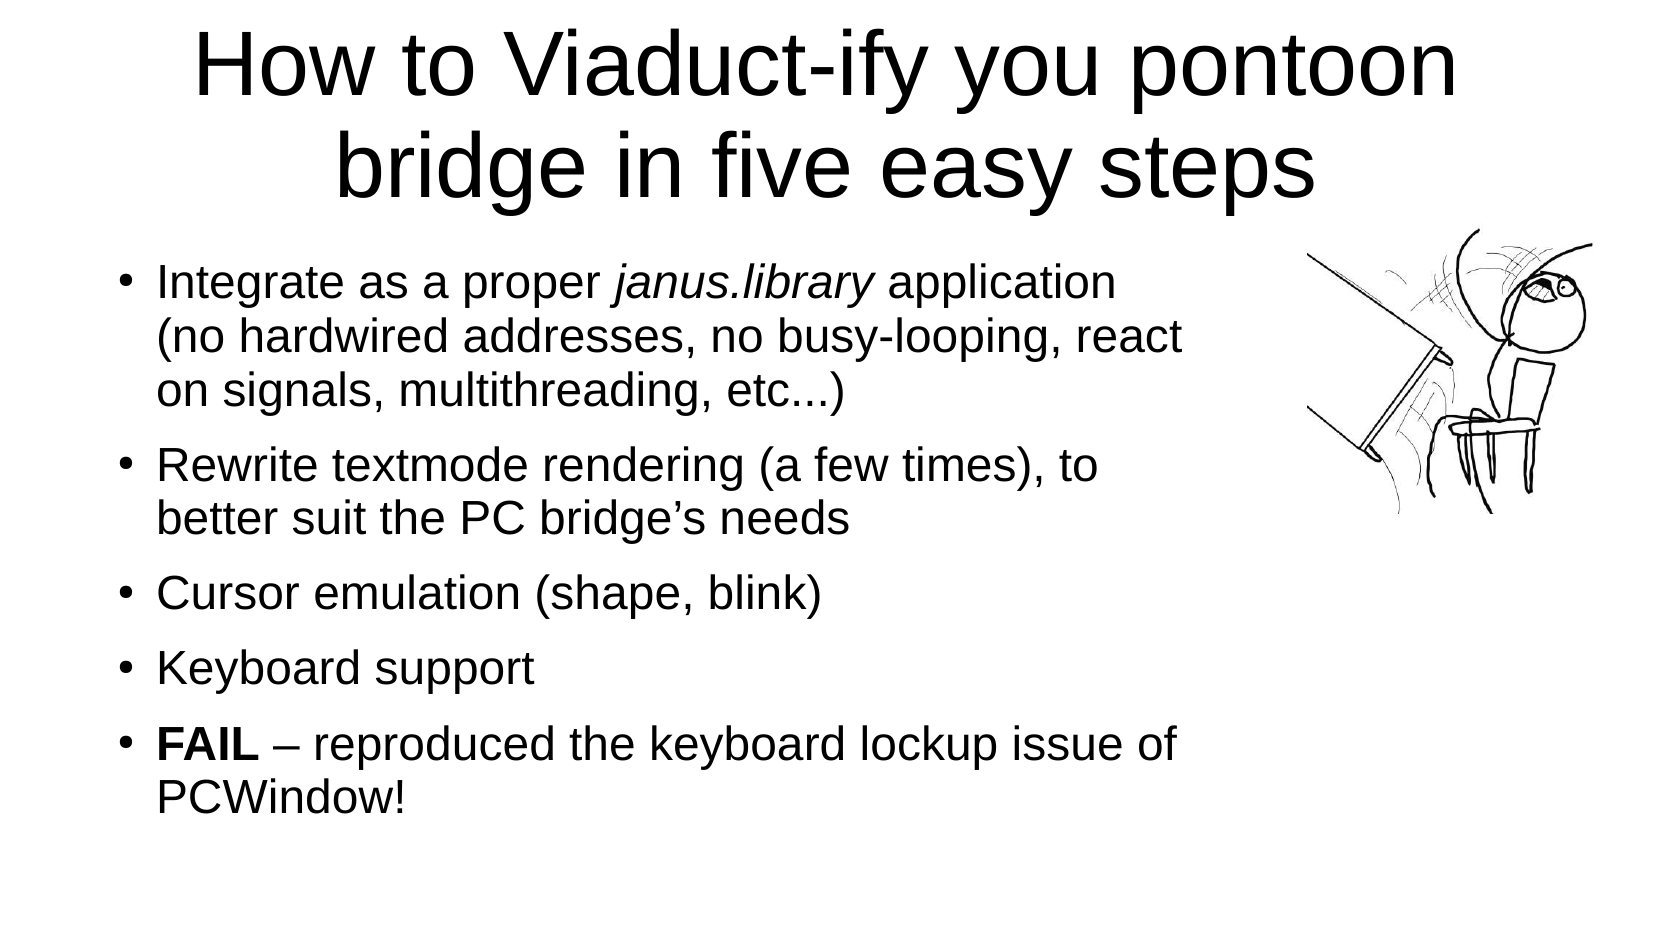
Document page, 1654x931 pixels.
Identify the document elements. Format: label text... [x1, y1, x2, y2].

picture [1307, 217, 1636, 514]
title How to Viaduct-ify you pontoon bridge in five easy steps [82, 12, 1571, 218]
list Integrate as a proper janus.library application (no hardwired addresses, no busy-looping, react on signals, multithreading, etc...) Rewrite textmode rendering (a few times), to better suit the PC bridge’s needs Cursor emulation (shape, blink) Keyboard support FAIL – reproduced the keyboard lockup issue of PCWindow! [105, 255, 1186, 840]
